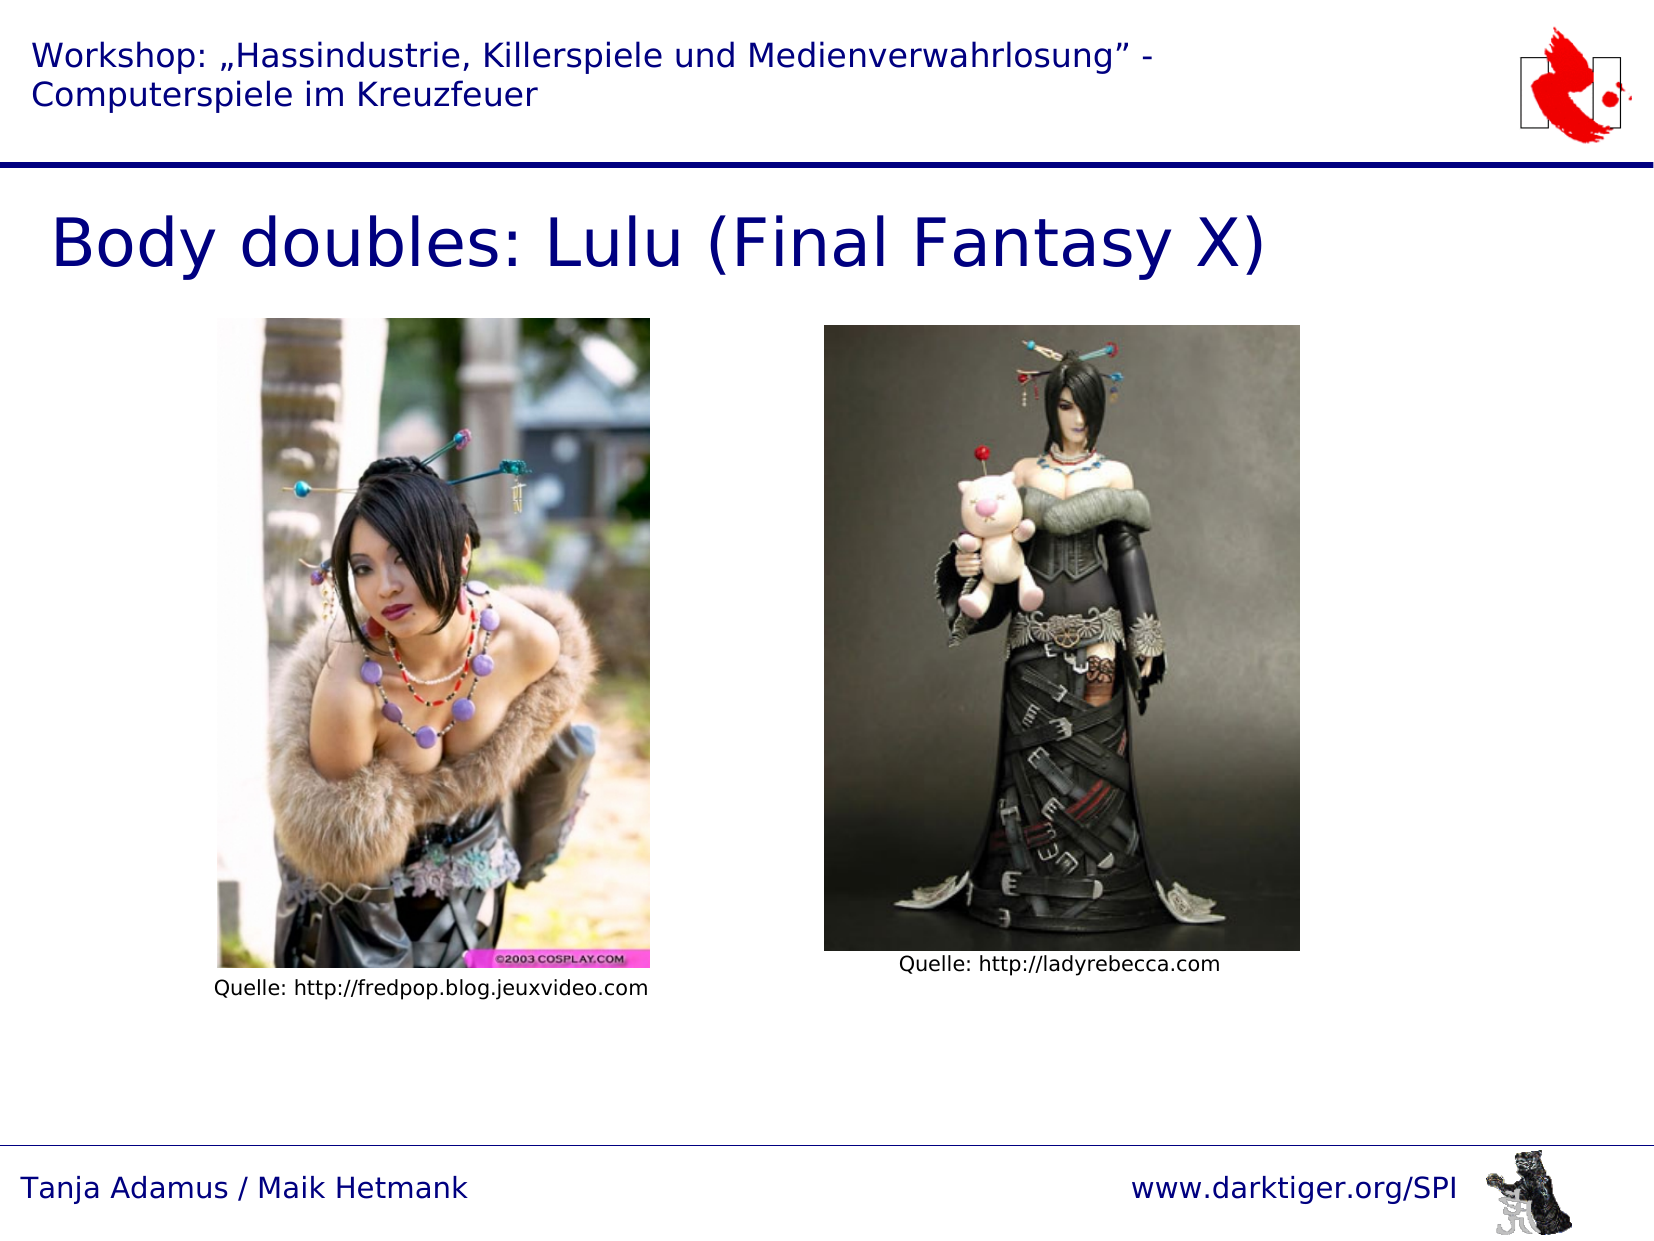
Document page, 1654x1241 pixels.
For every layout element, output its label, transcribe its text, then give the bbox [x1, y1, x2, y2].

text_box Quelle: http://ladyrebecca.com [884, 944, 1236, 984]
text_box Workshop: „Hassindustrie, Killerspiele und Medienverwahrlosung” - Computerspiele im Kreuzfeuer [16, 29, 1418, 178]
text_box Body doubles: Lulu (Final Fantasy X) [35, 196, 1565, 290]
picture [217, 318, 650, 968]
text_box Quelle: http://fredpop.blog.jeuxvideo.com [199, 968, 664, 1008]
picture [1486, 1150, 1572, 1235]
picture [824, 325, 1300, 951]
picture [1503, 16, 1632, 148]
